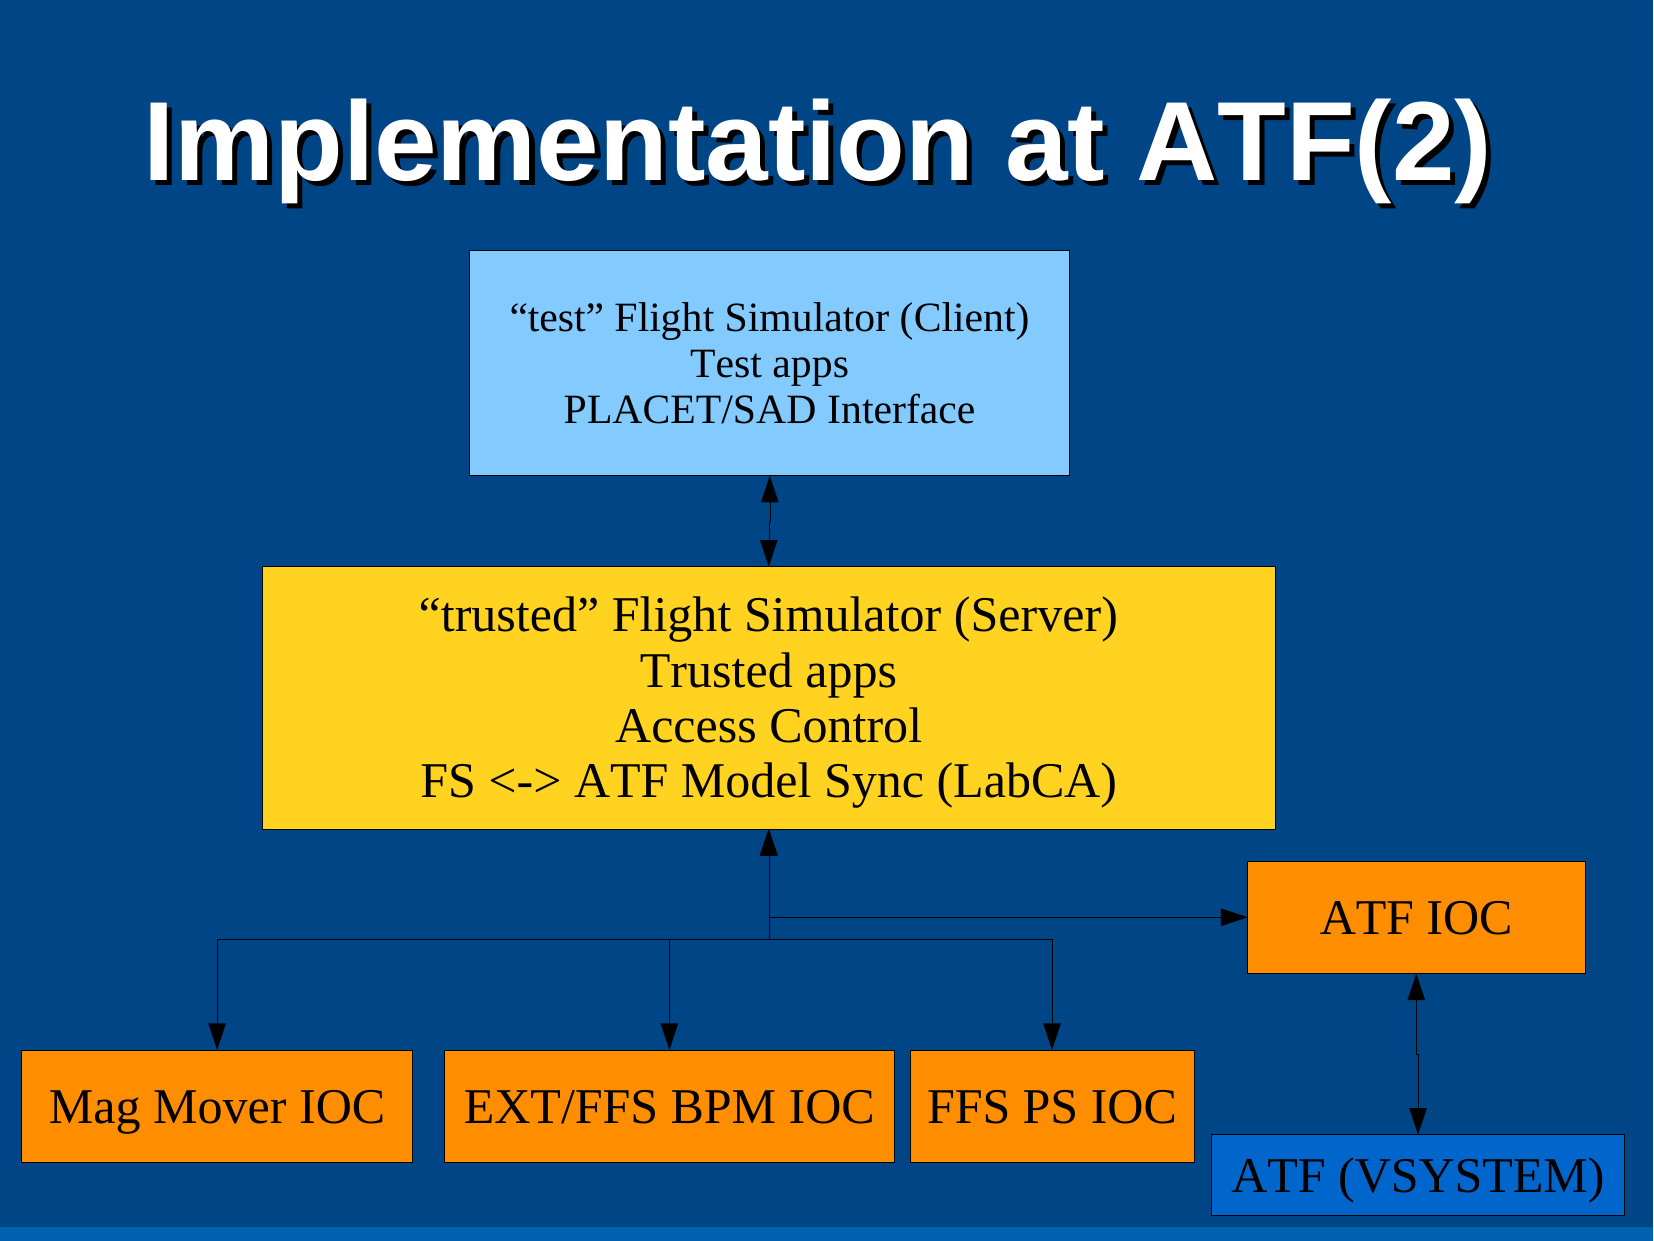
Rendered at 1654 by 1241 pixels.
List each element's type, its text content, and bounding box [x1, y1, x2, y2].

text_box “test” Flight Simulator (Client) Test apps PLACET/SAD Interface [469, 250, 1070, 476]
text_box FFS PS IOC [910, 1050, 1195, 1163]
text_box Mag Mover IOC [21, 1050, 413, 1163]
title Implementation at ATF(2) [112, 37, 1525, 245]
text_box “trusted” Flight Simulator (Server) Trusted apps Access Control FS <-> ATF Model Sync (LabCA) [262, 566, 1276, 830]
text_box EXT/FFS BPM IOC [444, 1050, 895, 1163]
text_box ATF (VSYSTEM) [1211, 1134, 1625, 1216]
text_box ATF IOC [1247, 861, 1586, 974]
